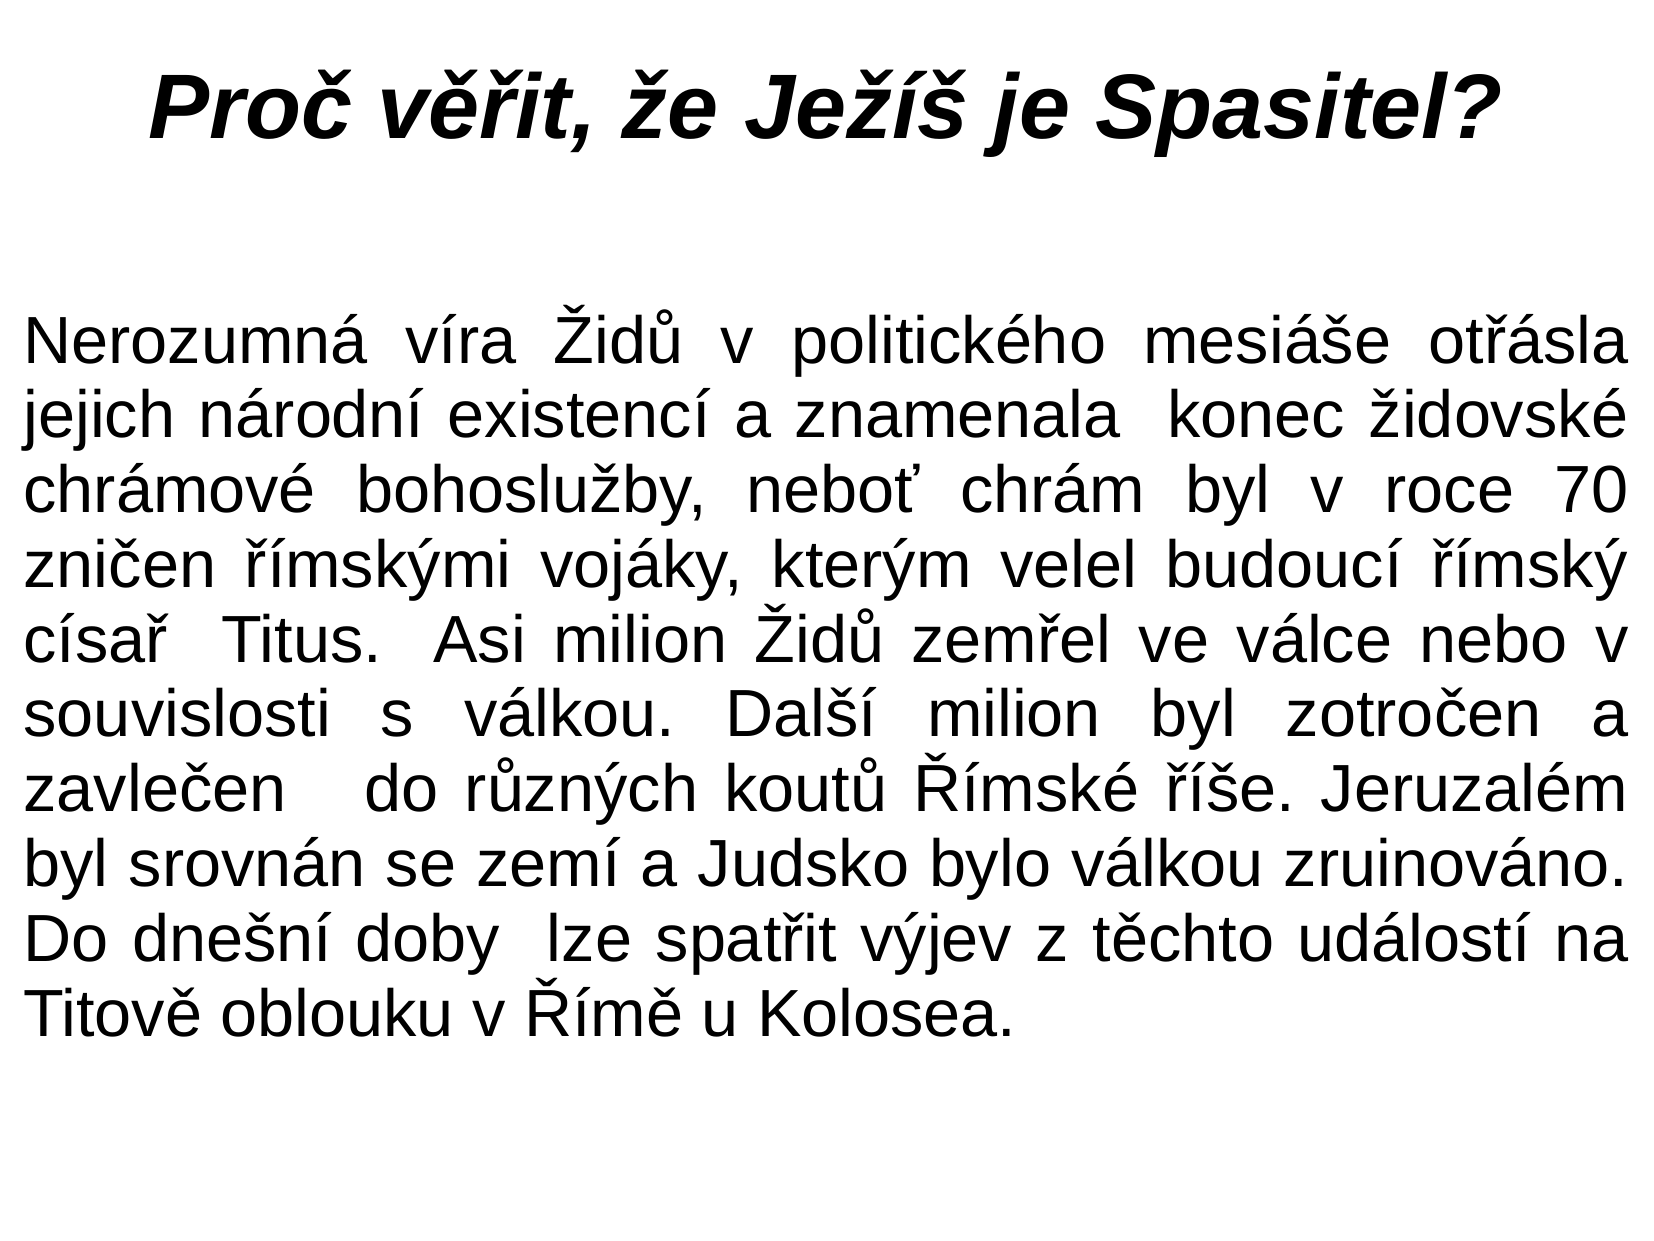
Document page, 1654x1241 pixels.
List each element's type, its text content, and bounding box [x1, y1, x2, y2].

subtitle Nerozumná víra Židů v politického mesiáše otřásla jejich národní existencí a znamenala konec židovské chrámové bohoslužby, neboť chrám byl v roce 70 zničen římskými vojáky, kterým velel budoucí římský císař Titus. Asi milion Židů zemřel ve válce nebo v souvislosti s válkou. Další milion byl zotročen a zavlečen do různých koutů Římské říše. Jeruzalém byl srovnán se zemí a Judsko bylo válkou zruinováno. Do dnešní doby lze spatřit výjev z těchto událostí na Titově oblouku v Římě u Kolosea. [23, 0, 1630, 1241]
